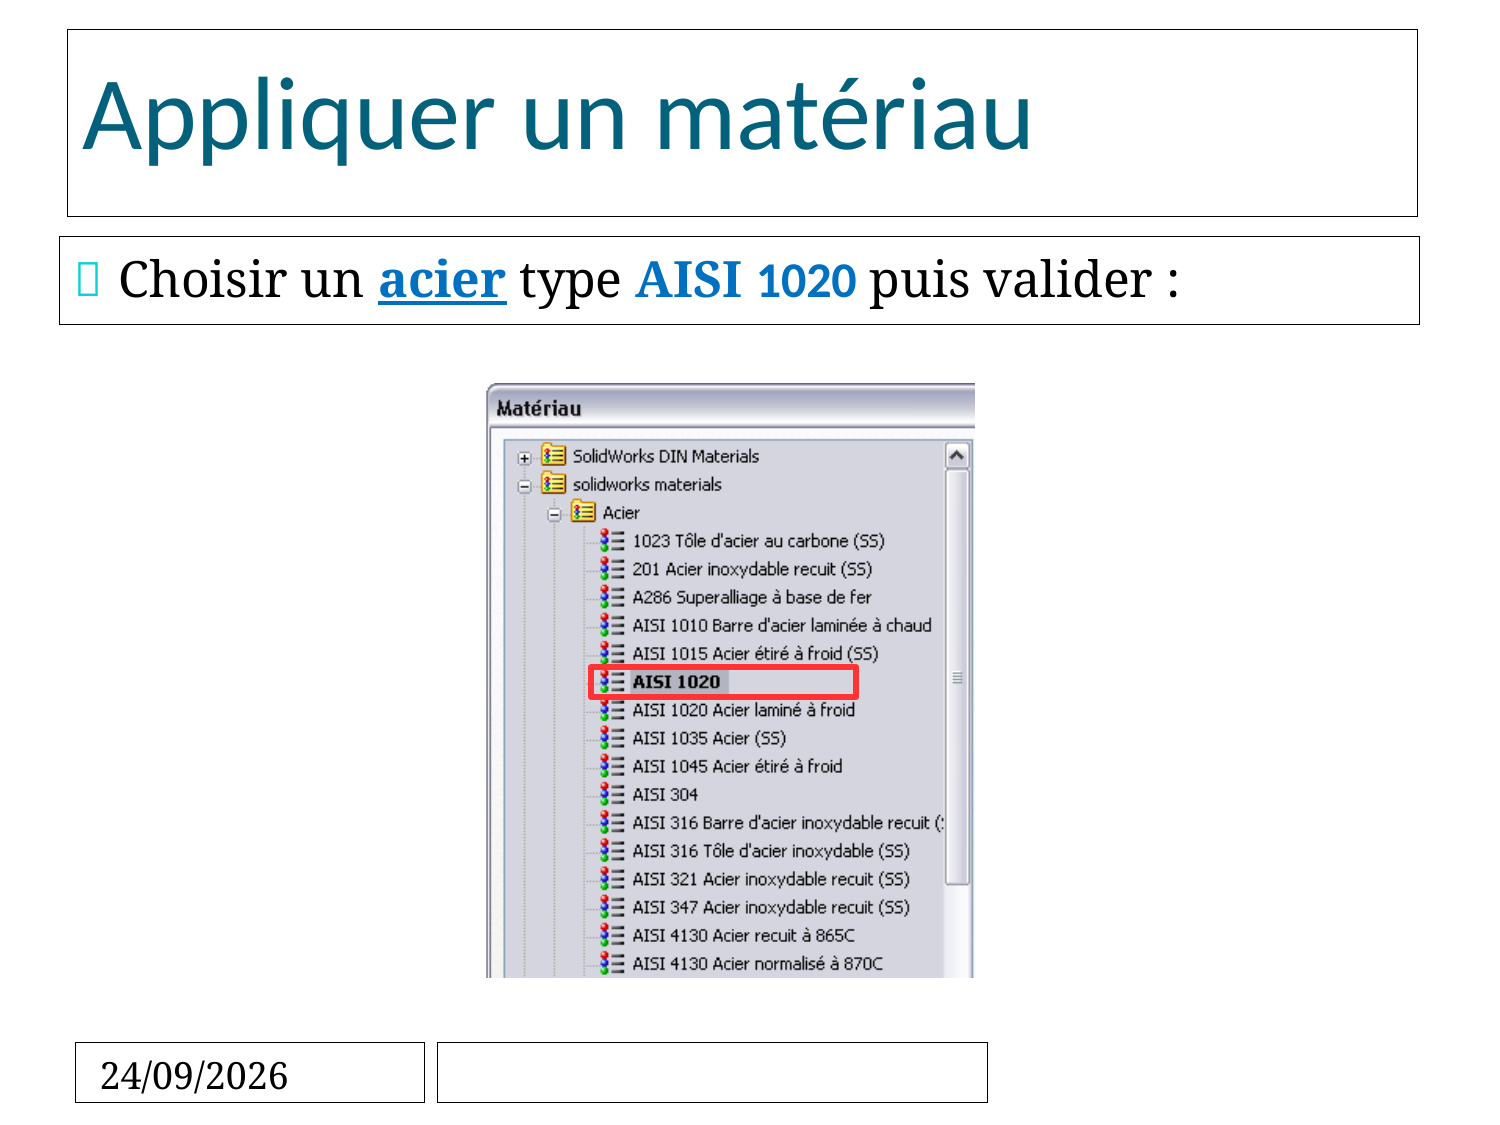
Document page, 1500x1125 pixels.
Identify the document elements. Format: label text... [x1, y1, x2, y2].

picture [485, 383, 975, 978]
title Appliquer un matériau [67, 29, 1418, 217]
list Choisir un acier type AISI 1020 puis valider : [59, 236, 1420, 325]
